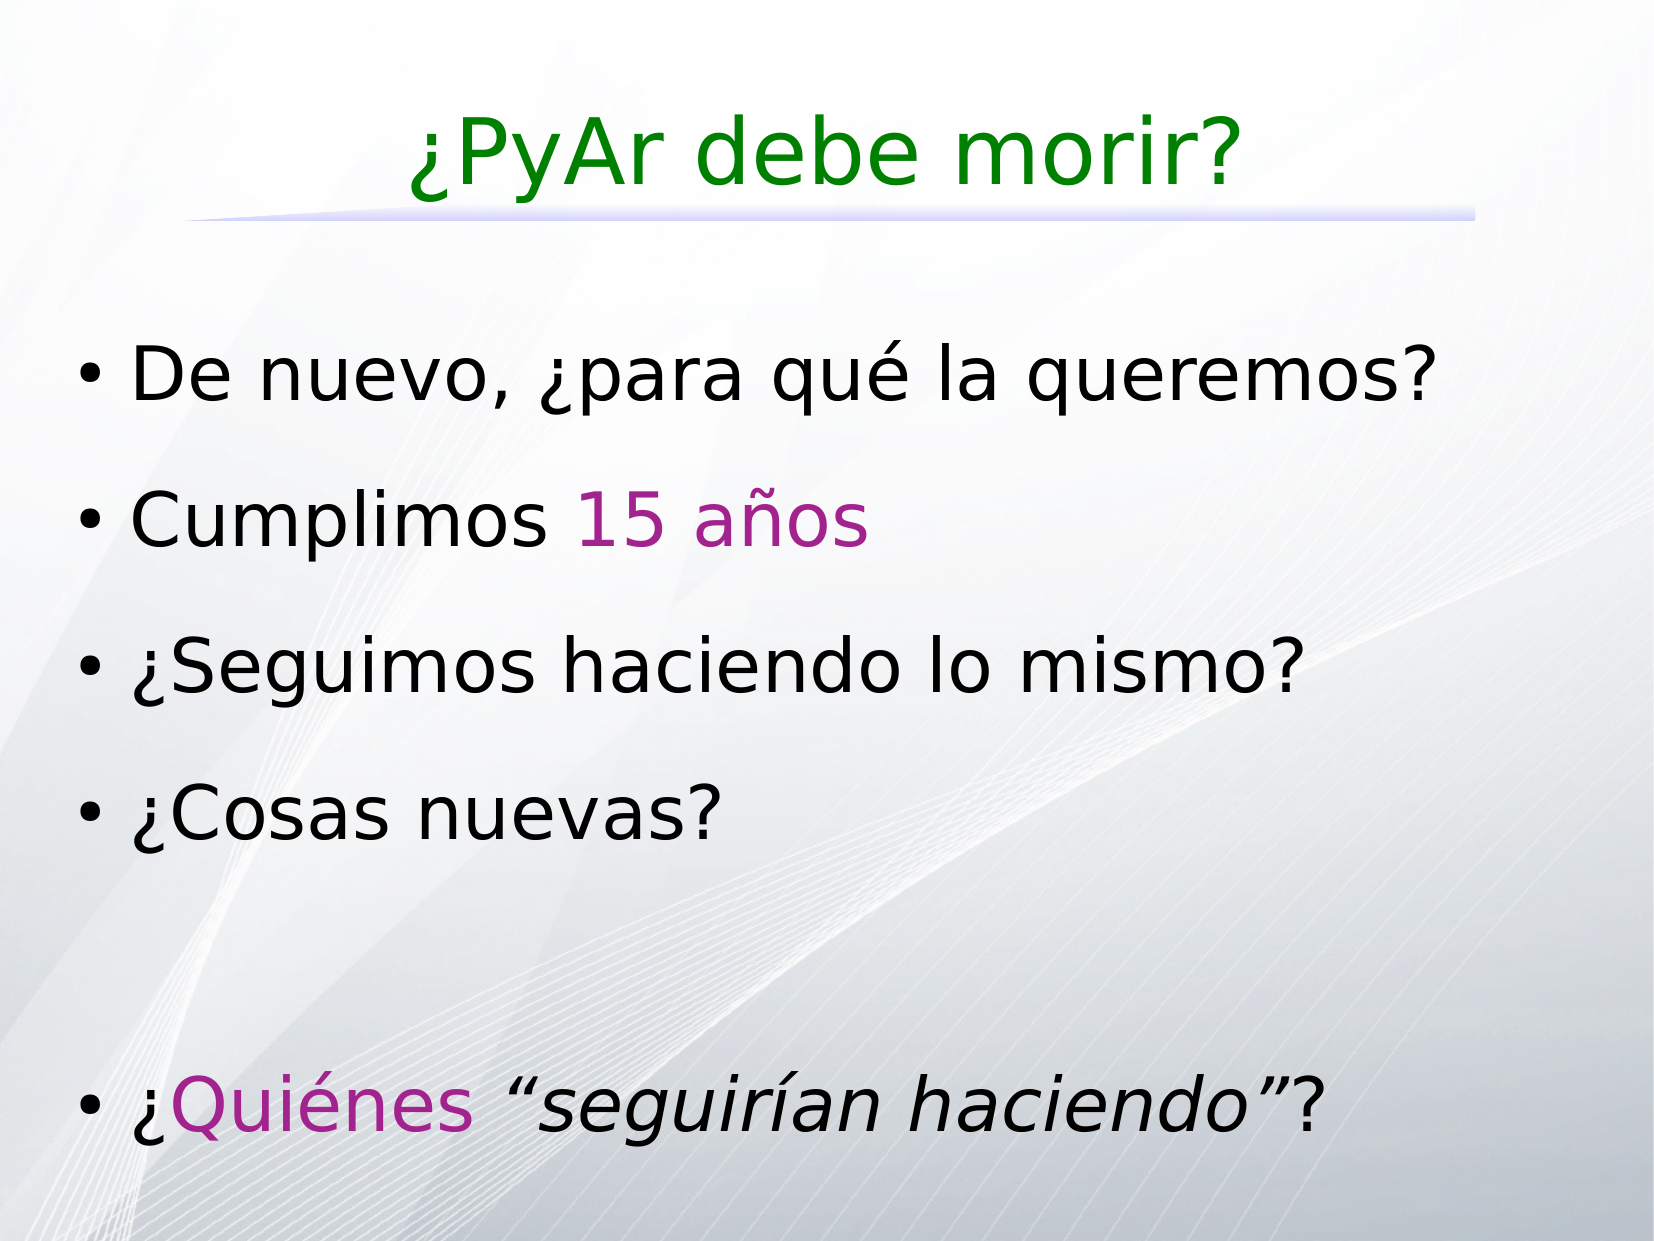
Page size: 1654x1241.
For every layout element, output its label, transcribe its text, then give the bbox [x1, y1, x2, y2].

list De nuevo, ¿para qué la queremos? Cumplimos 15 años ¿Seguimos haciendo lo mismo? ¿Cosas nuevas? ¿Quiénes “seguirían haciendo”? [59, 330, 1595, 1182]
picture [0, 0, 1654, 1241]
title ¿PyAr debe morir? [82, 49, 1571, 257]
